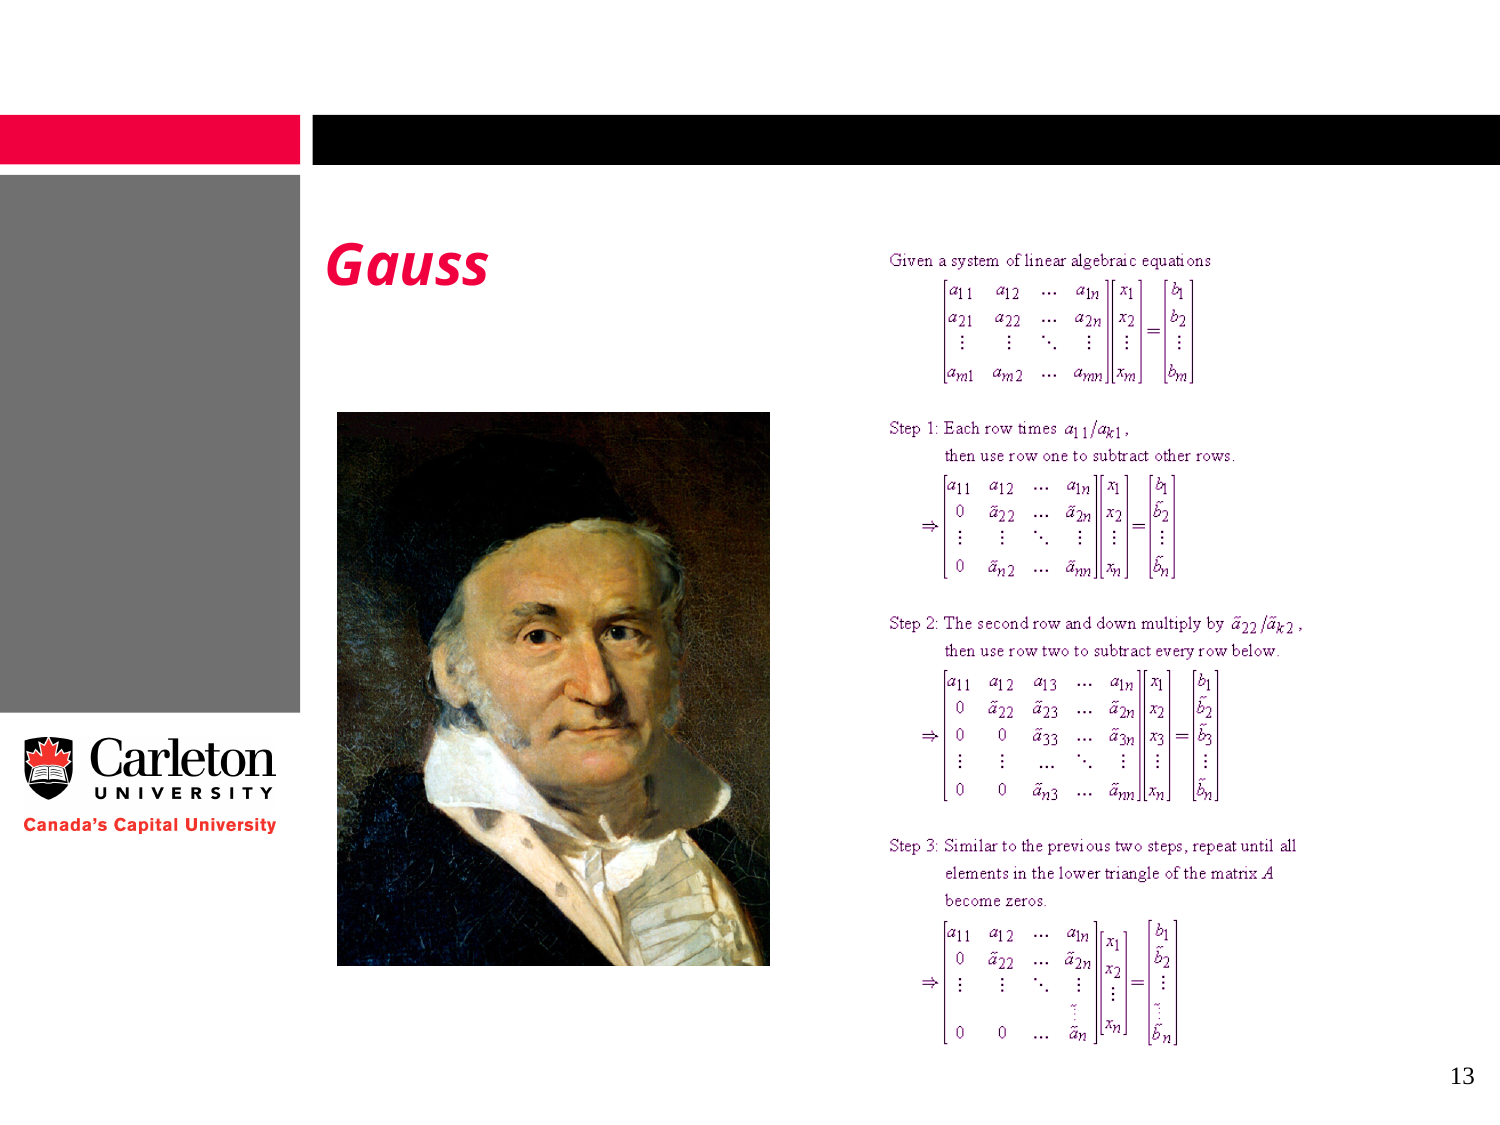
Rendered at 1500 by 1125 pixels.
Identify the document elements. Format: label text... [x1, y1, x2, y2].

picture [337, 412, 770, 966]
title Gauss [324, 194, 1450, 331]
picture [24, 737, 276, 834]
picture [887, 249, 1313, 1051]
